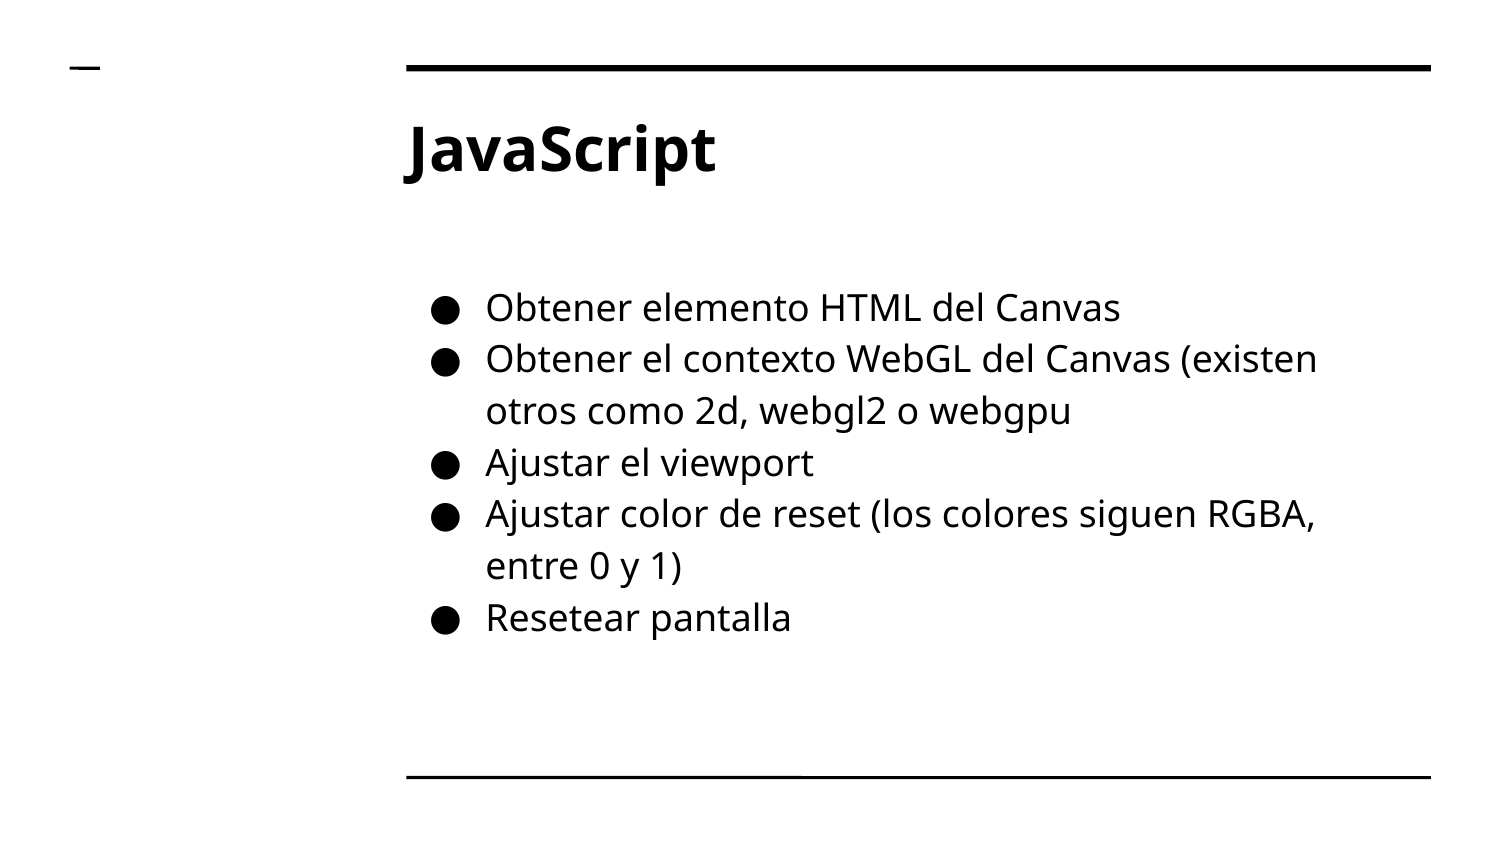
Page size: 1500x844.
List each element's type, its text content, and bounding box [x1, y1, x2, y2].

title JavaScript [393, 94, 1431, 199]
list Obtener elemento HTML del Canvas Obtener el contexto WebGL del Canvas (existen otros como 2d, webgl2 o webgpu Ajustar el viewport Ajustar color de reset (los colores siguen RGBA, entre 0 y 1) Resetear pantalla [395, 261, 1433, 755]
